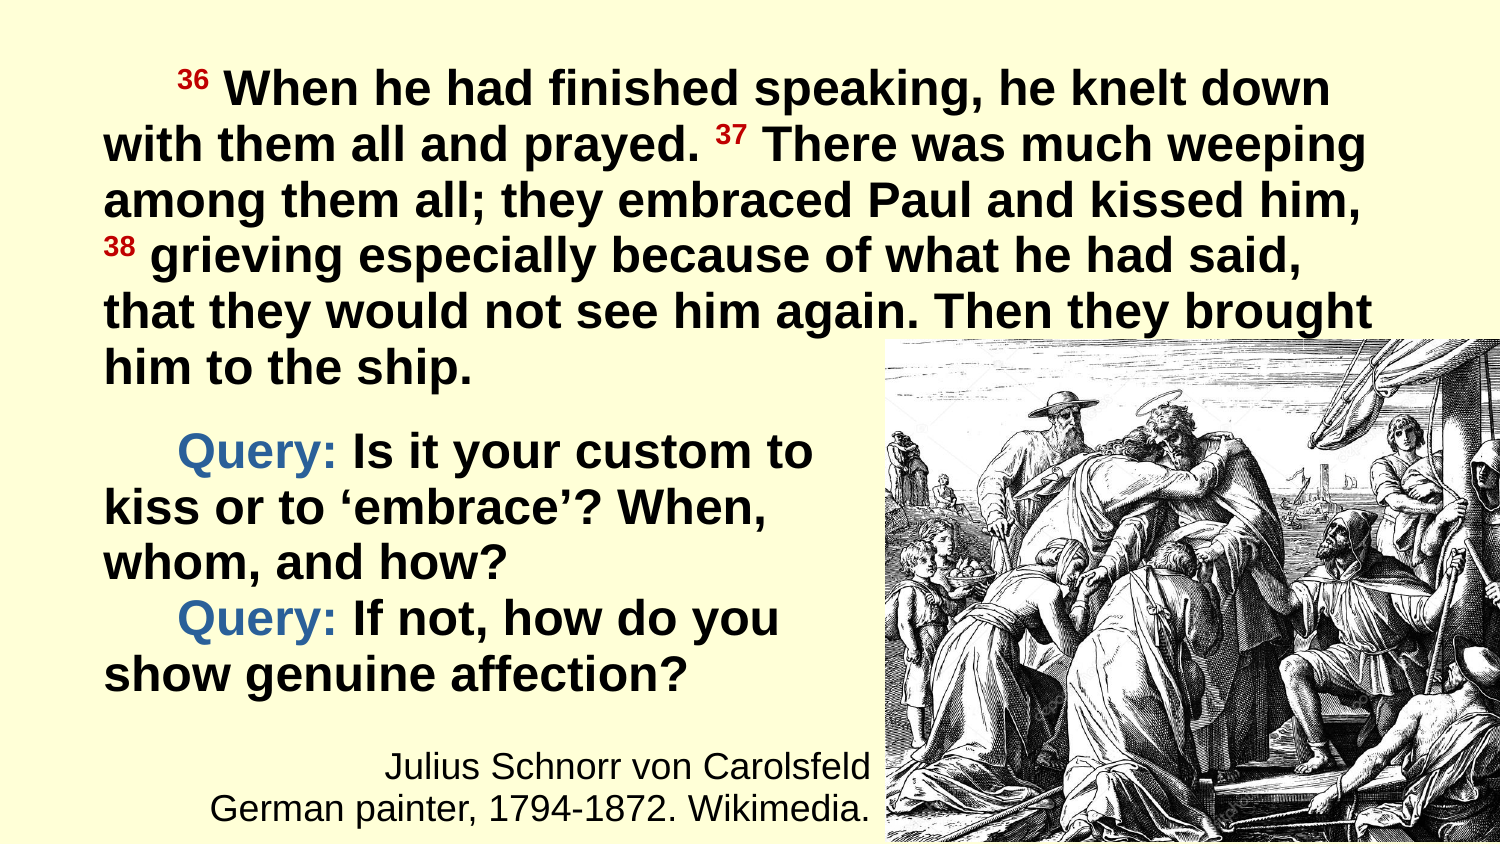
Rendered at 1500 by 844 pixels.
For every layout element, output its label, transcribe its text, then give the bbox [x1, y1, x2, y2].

picture [885, 339, 1500, 842]
text_box Query: Is it your custom to kiss or to ‘embrace’? When, whom, and how? Query: If not, how do you show genuine affection? [88, 415, 857, 710]
text_box Julius Schnorr von Carolsfeld German painter, 1794-1872. Wikimedia. [59, 738, 886, 844]
text_box 36 When he had finished speaking, he knelt down with them all and prayed. 37 There was much weeping among them all; they embraced Paul and kissed him, 38 grieving especially because of what he had said, that they would not see him again. Then they brought him to the ship. [88, 53, 1418, 403]
